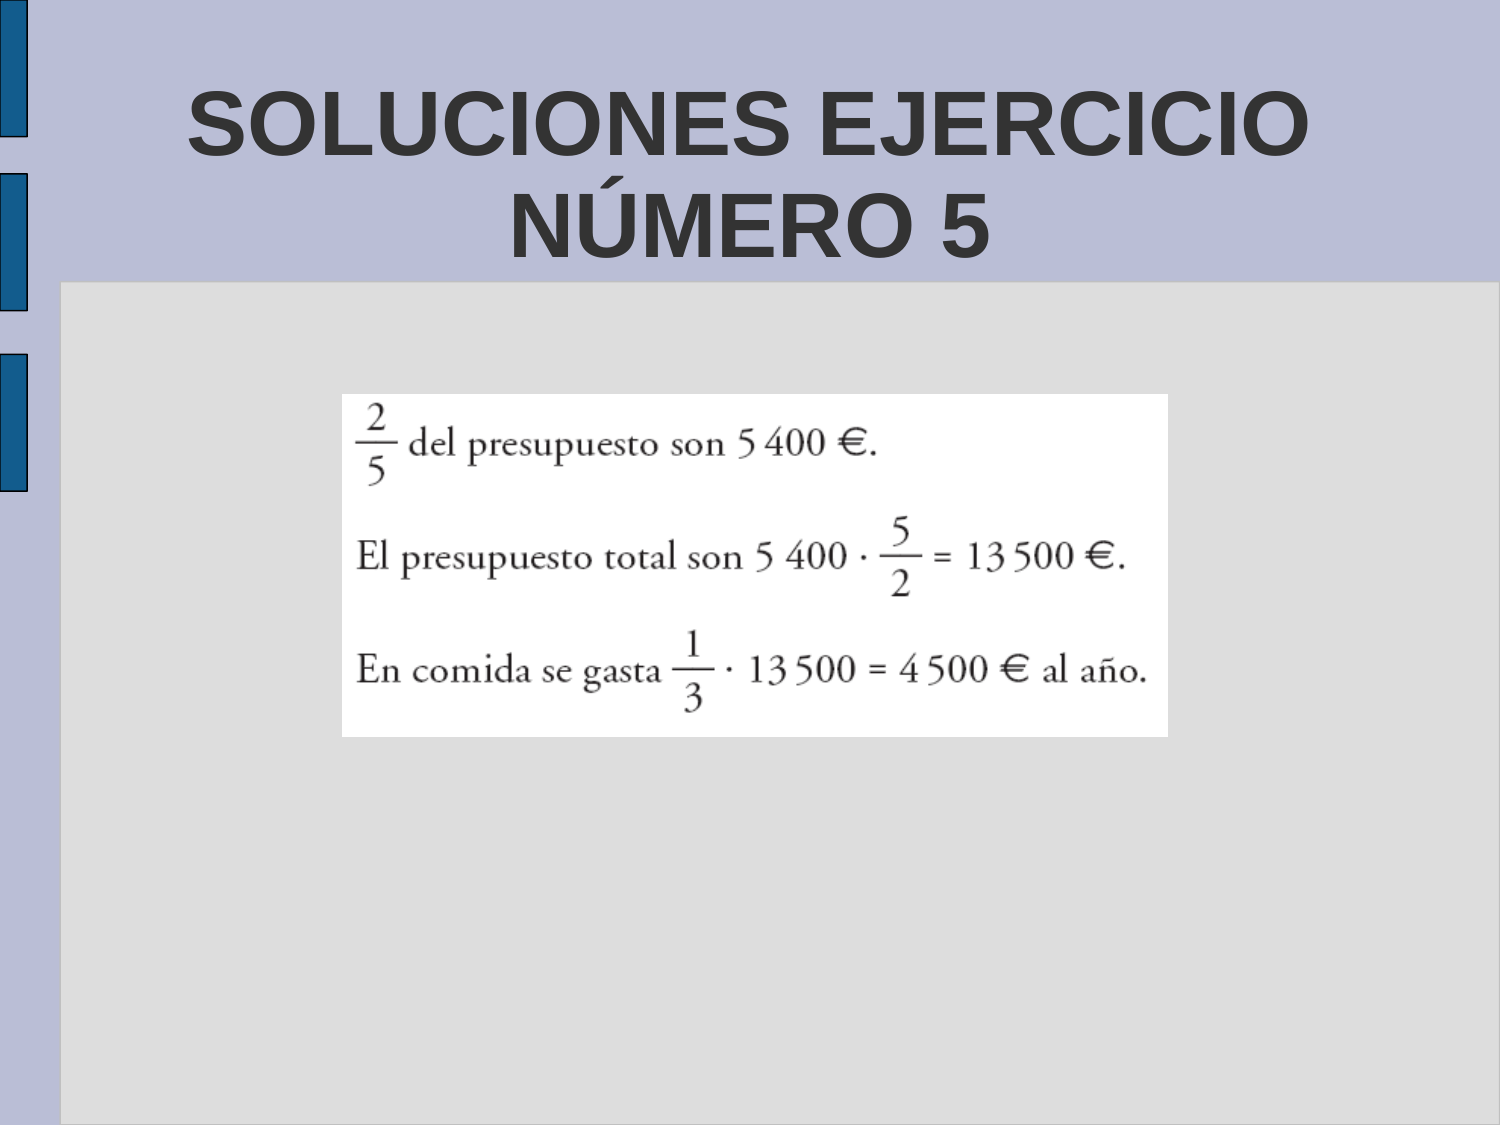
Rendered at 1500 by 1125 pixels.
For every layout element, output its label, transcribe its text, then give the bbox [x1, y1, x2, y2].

picture [342, 394, 1168, 737]
title SOLUCIONES EJERCICIO NÚMERO 5 [110, 73, 1391, 279]
